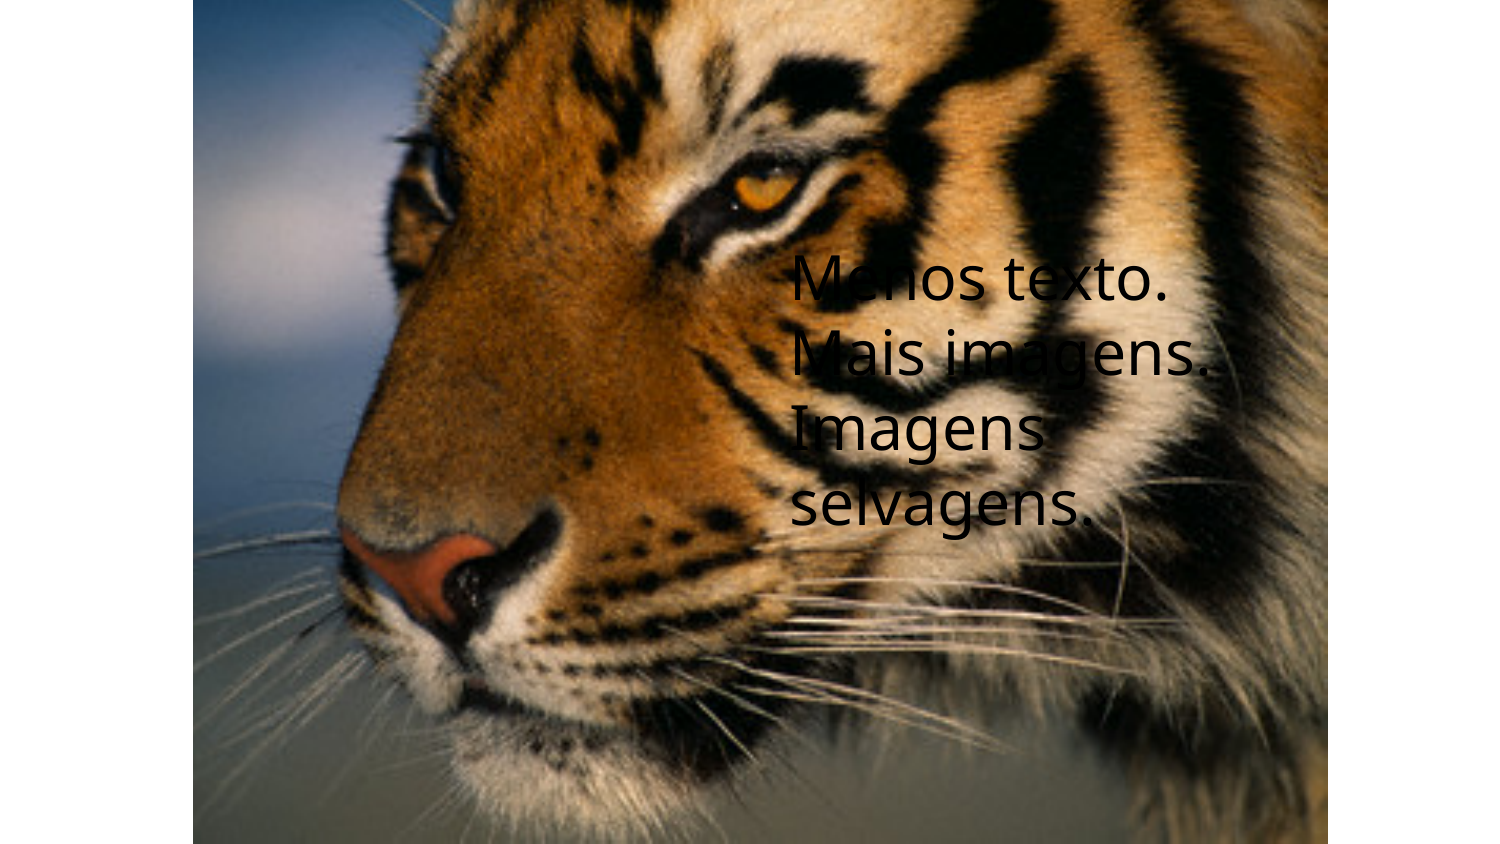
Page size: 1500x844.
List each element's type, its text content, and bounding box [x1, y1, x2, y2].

list Menos texto. Mais imagens. Imagens selvagens. [774, 253, 1373, 524]
picture [193, 0, 1328, 844]
